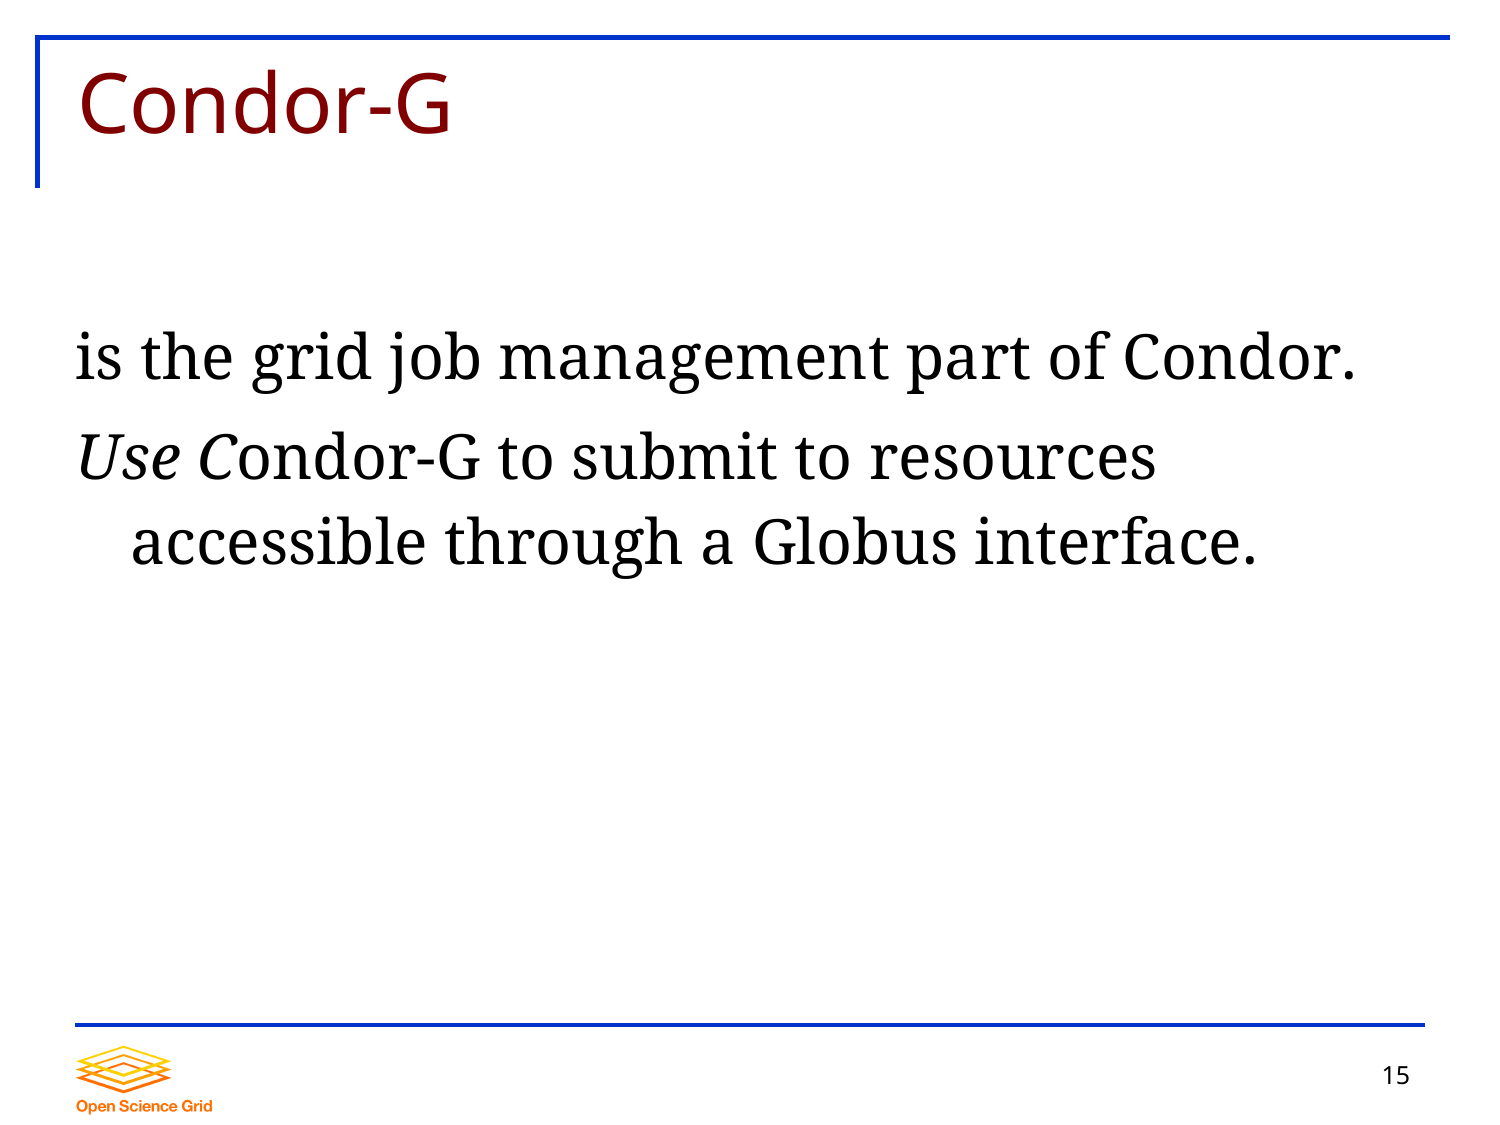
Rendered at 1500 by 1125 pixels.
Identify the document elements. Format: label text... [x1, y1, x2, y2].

picture [62, 1032, 226, 1125]
title Condor-G [62, 37, 1450, 225]
list is the grid job management part of Condor. Use Condor-G to submit to resources accessible through a Globus interface. [75, 312, 1425, 1006]
